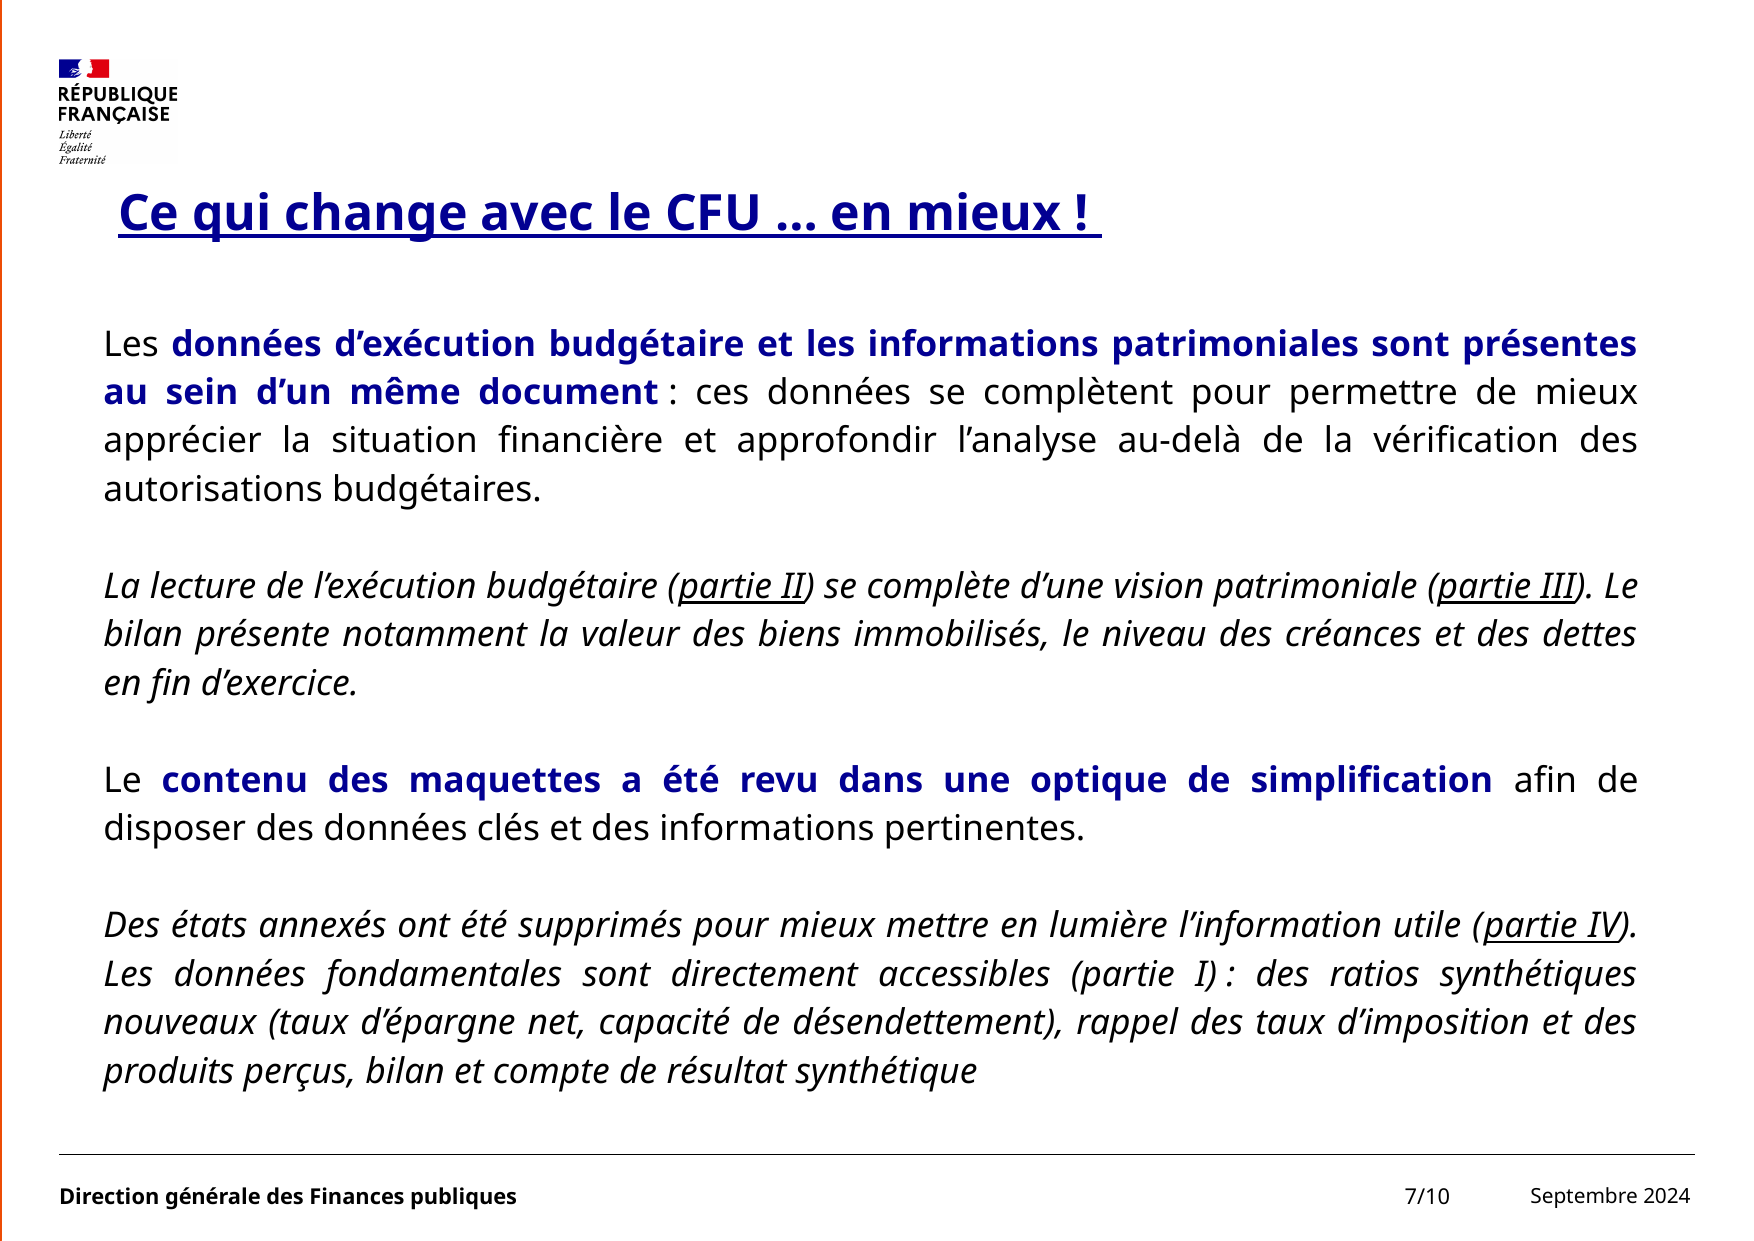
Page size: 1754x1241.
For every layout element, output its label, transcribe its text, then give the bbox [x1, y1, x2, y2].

picture [59, 59, 178, 164]
text_box Ce qui change avec le CFU … en mieux ! [118, 177, 1343, 248]
text_box Les données d’exécution budgétaire et les informations patrimoniales sont présentes au sein d’un même document : ces données se complètent pour permettre de mieux apprécier la situation financière et approfondir l’analyse au-delà de la vérification des autorisations budgétaires. La lecture de l’exécution budgétaire (partie II) se complète d’une vision patrimoniale (partie III). Le bilan présente notamment la valeur des biens immobilisés, le niveau des créances et des dettes en fin d’exercice. Le contenu des maquettes a été revu dans une optique de simplification afin de disposer des données clés et des informations pertinentes. Des états annexés ont été supprimés pour mieux mettre en lumière l’information utile (partie IV). Les données fondamentales sont directement accessibles (partie I) : des ratios synthétiques nouveaux (taux d’épargne net, capacité de désendettement), rappel des taux d’imposition et des produits perçus, bilan et compte de résultat synthétique [88, 310, 1654, 1093]
